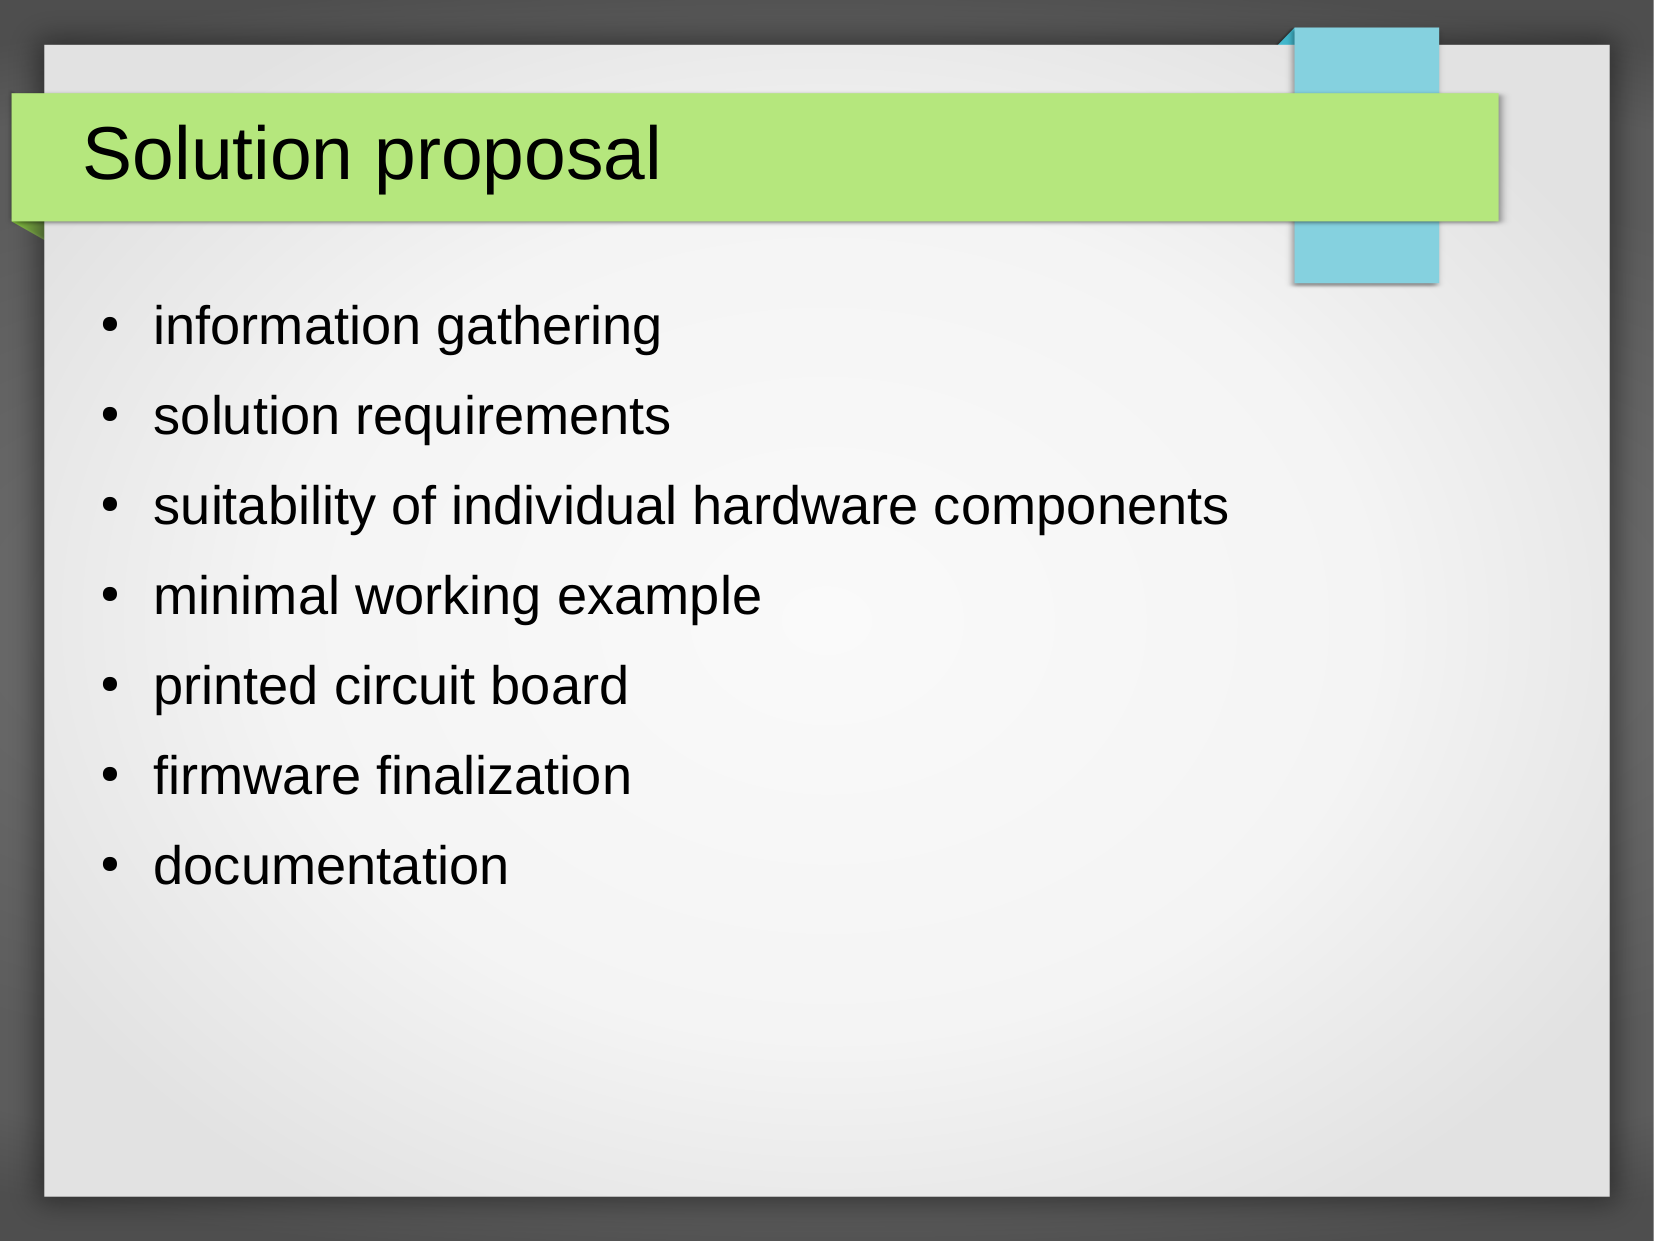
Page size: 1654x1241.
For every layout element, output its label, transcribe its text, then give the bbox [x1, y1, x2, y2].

picture [0, 0, 1654, 1241]
title Solution proposal [82, 94, 1264, 213]
list information gathering solution requirements suitability of individual hardware components minimal working example printed circuit board firmware finalization documentation [82, 295, 1571, 1015]
